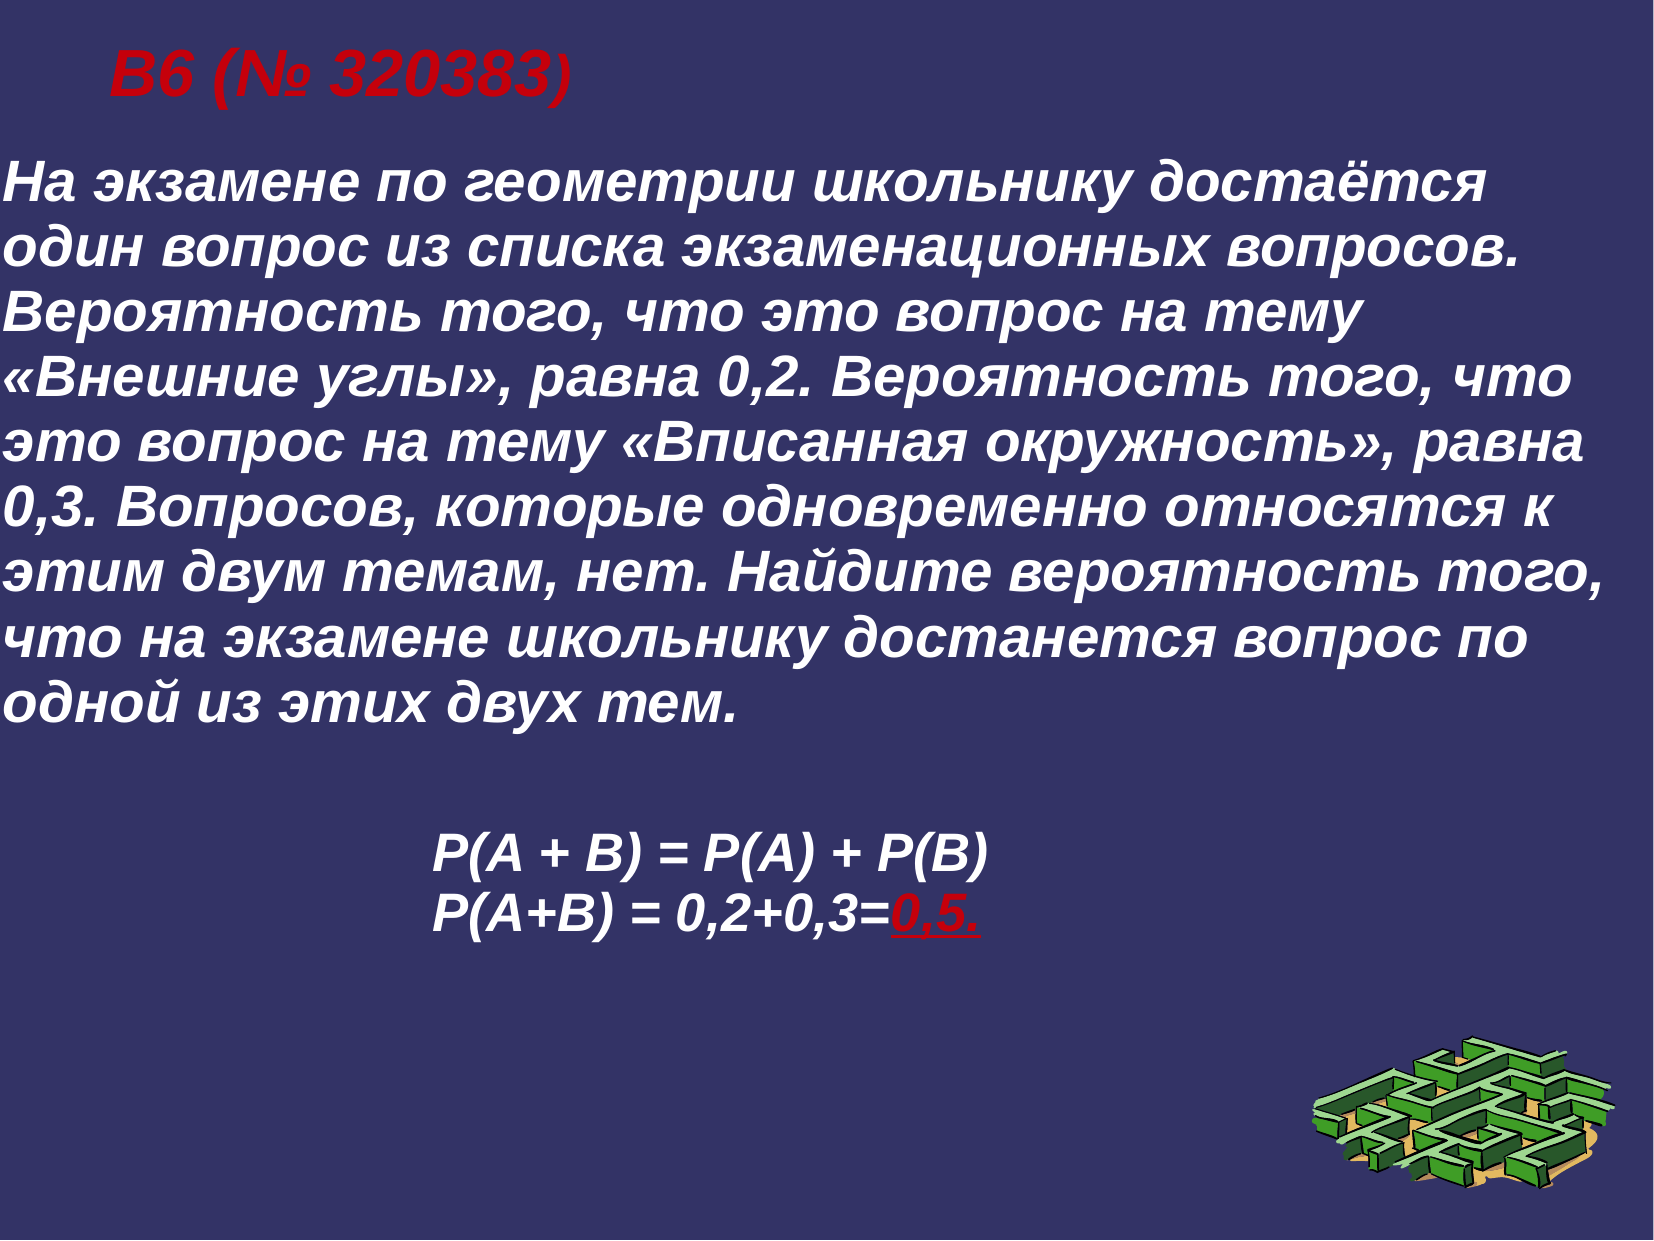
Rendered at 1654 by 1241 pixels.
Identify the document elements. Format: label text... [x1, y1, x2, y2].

text_box P(A + B) = P(A) + P(B) Р(А+В) = 0,2+0,3=0,5. [417, 814, 1004, 953]
text_box B6 (№ 320383) [94, 28, 638, 119]
text_box На экзамене по геометрии школьнику достаётся один вопрос из списка экзаменационных вопросов. Вероятность того, что это вопрос на тему «Внешние углы», равна 0,2. Вероятность того, что это вопрос на тему «Вписанная окружность», равна 0,3. Вопросов, которые одновременно относятся к этим двум темам, нет. Найдите вероятность того, что на экзамене школьнику достанется вопрос по одной из этих двух тем. [0, 141, 1648, 753]
